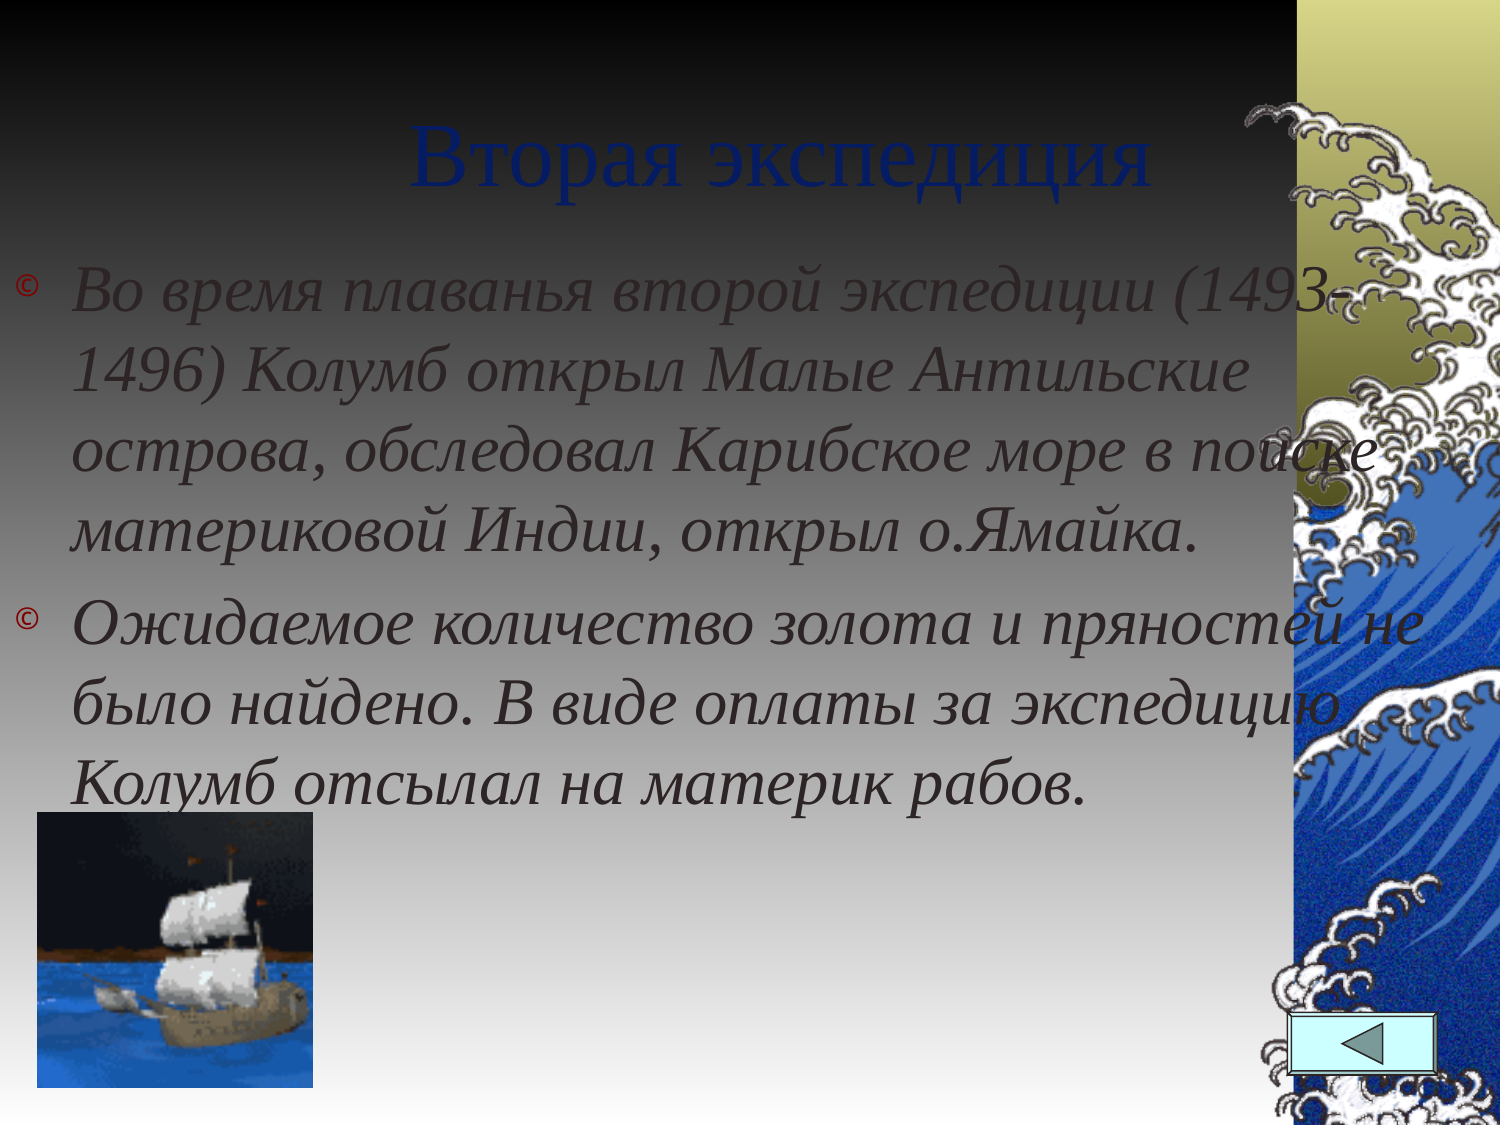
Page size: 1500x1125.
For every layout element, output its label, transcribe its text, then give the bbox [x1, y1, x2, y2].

picture [1217, 913, 1500, 1125]
list Во время плаванья второй экспедиции (1493-1496) Колумб открыл Малые Антильские острова, обследовал Карибское море в поиске материковой Индии, открыл о.Ямайка. Ожидаемое количество золота и пряностей не было найдено. В виде оплаты за экспедицию Колумб отсылал на материк рабов. [0, 237, 1500, 913]
text_box [1289, 1012, 1438, 1075]
picture [1217, 76, 1500, 237]
title Вторая экспедиция [174, 87, 1388, 237]
picture [37, 812, 313, 1088]
